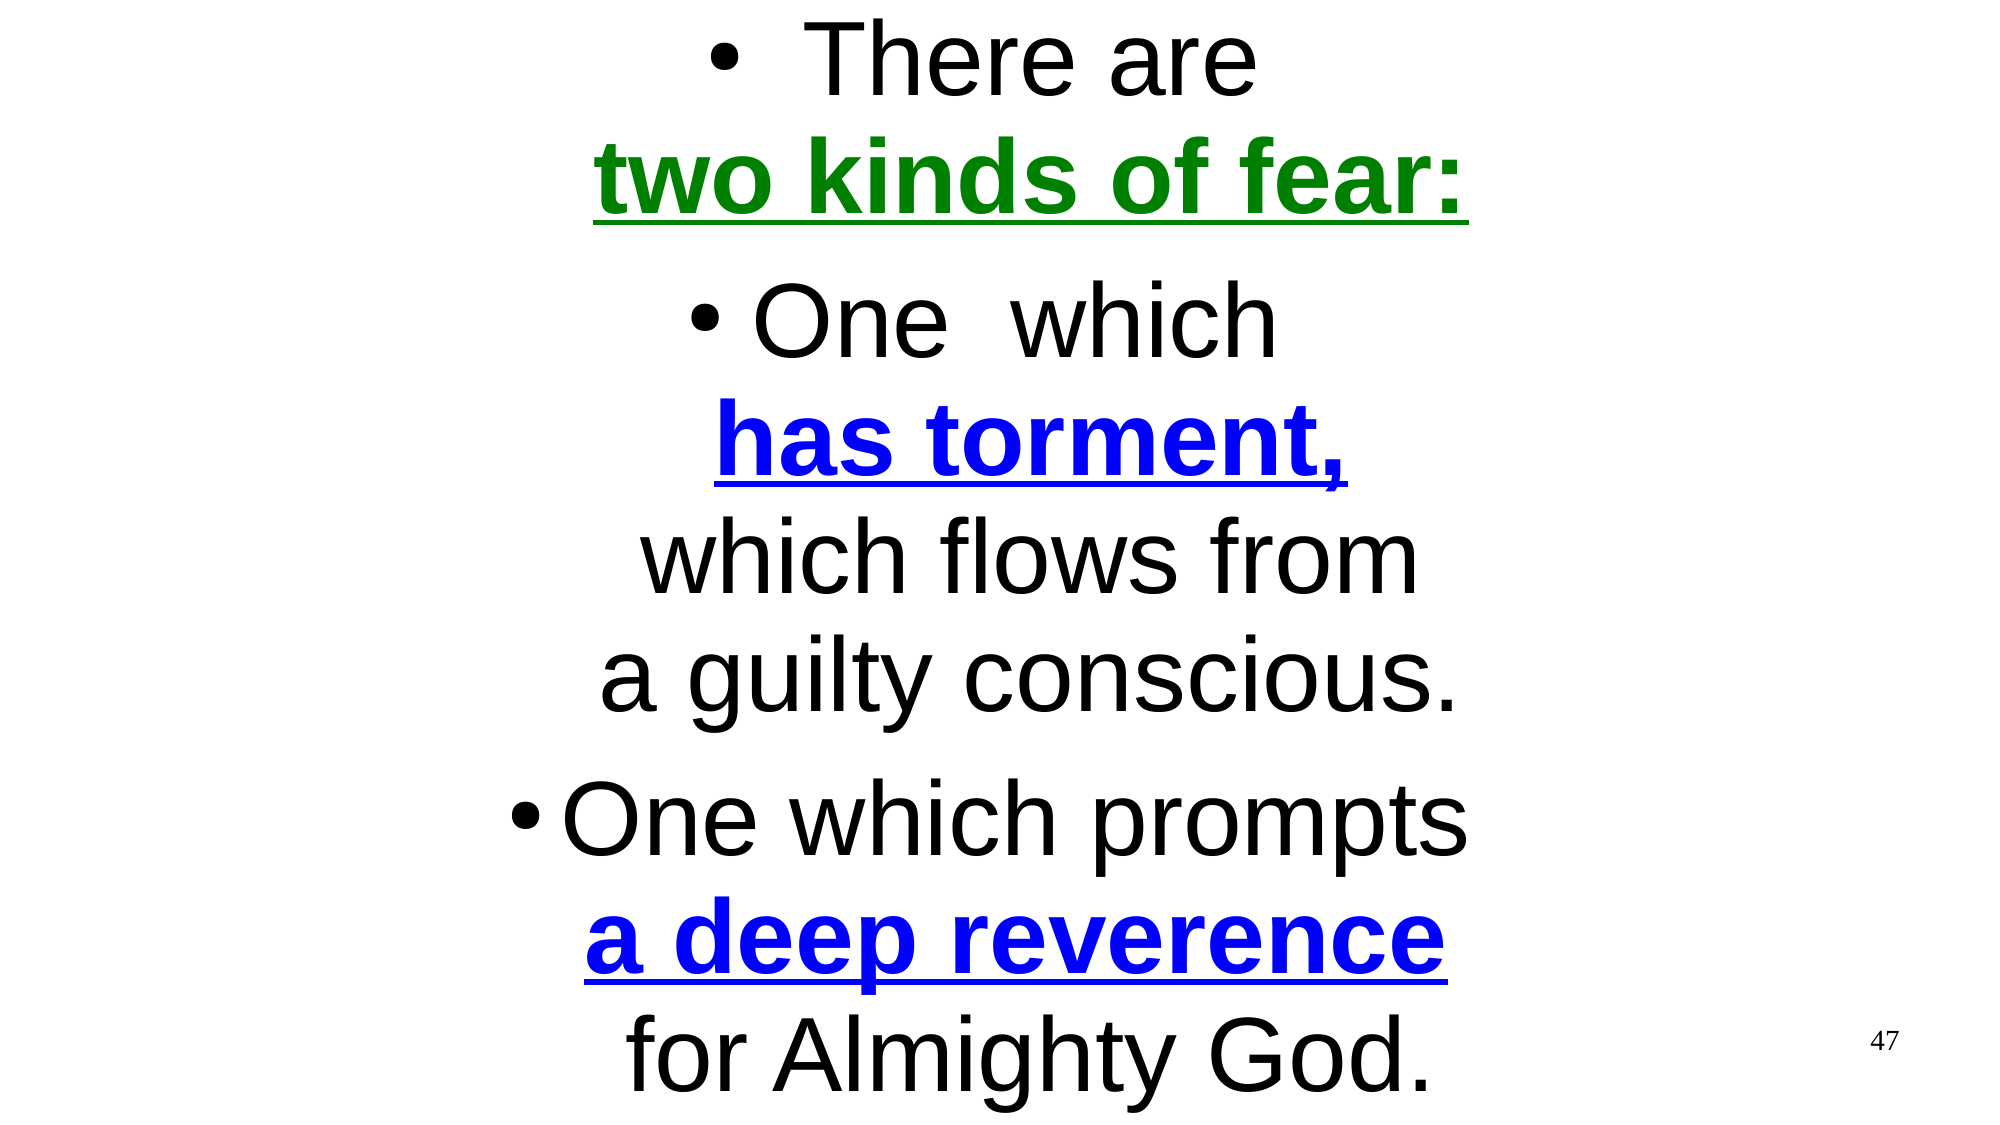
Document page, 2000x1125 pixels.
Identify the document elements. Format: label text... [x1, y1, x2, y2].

list There are two kinds of fear: One which has torment, which flows from a guilty conscious. One which prompts a deep reverence for Almighty God. [0, 0, 1996, 1123]
